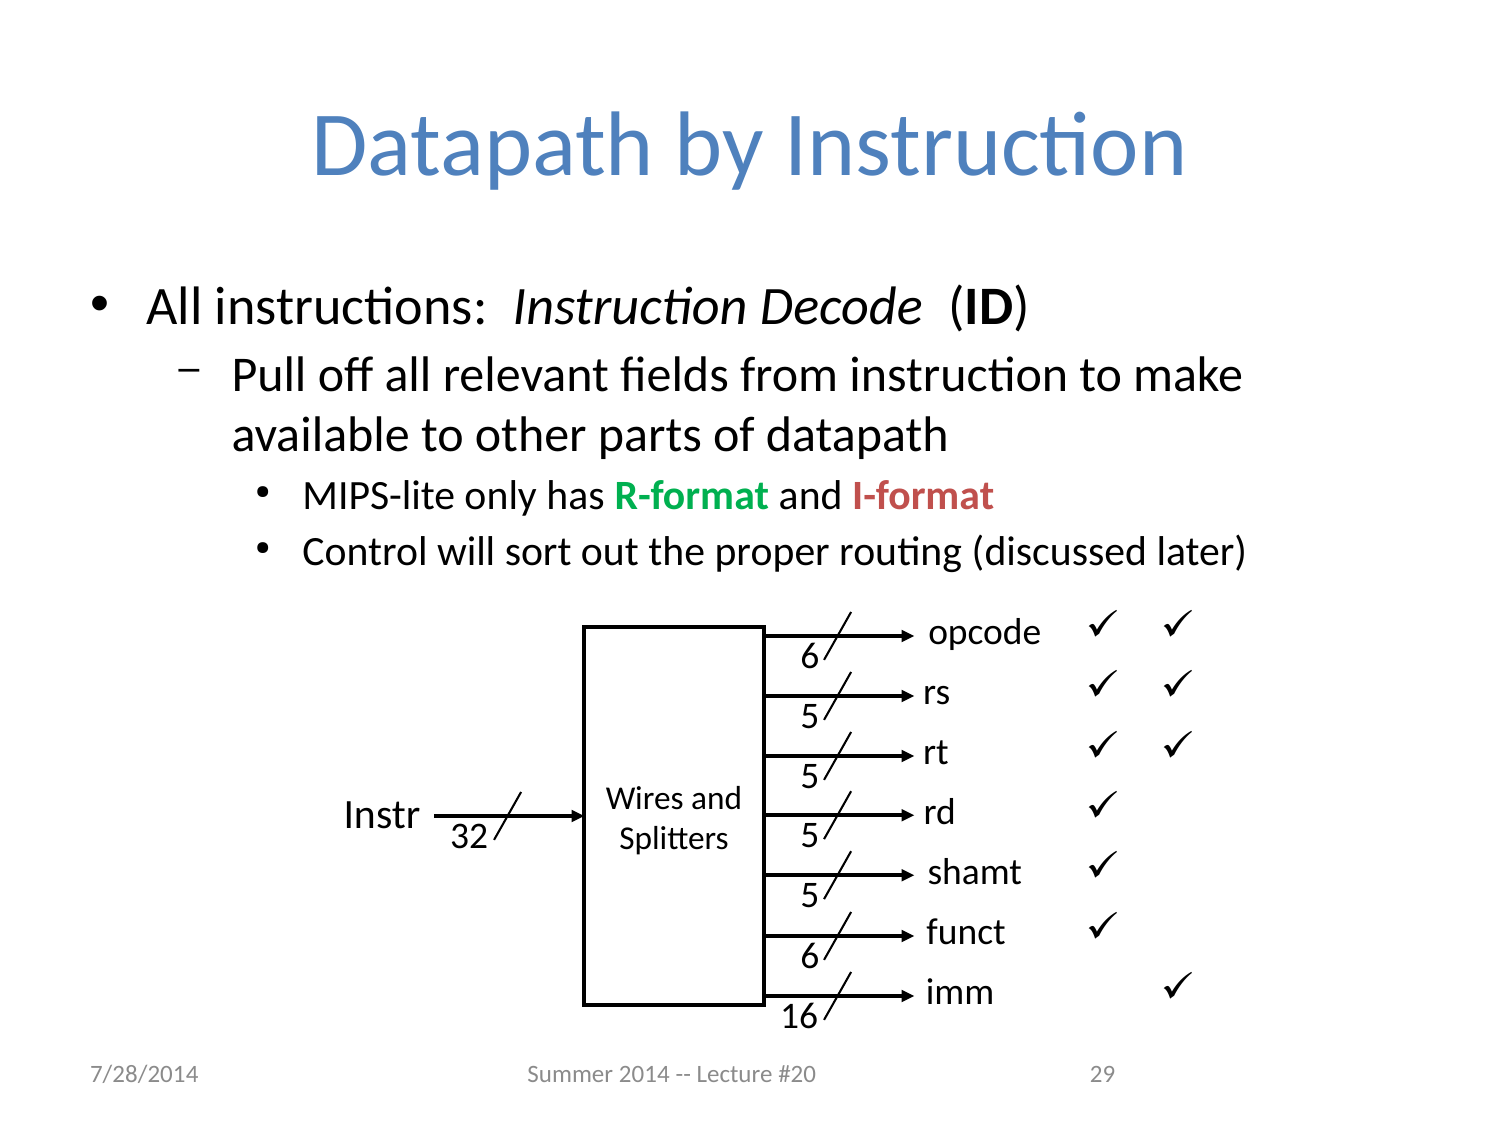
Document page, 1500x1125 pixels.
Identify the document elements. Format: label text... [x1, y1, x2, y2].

title Datapath by Instruction [75, 45, 1425, 233]
text_box rt [908, 719, 964, 779]
text_box 16 [779, 990, 819, 1036]
text_box 5 [800, 869, 820, 915]
text_box 5 [800, 690, 820, 736]
text_box shamt [912, 839, 1037, 900]
list All instructions: Instruction Decode (ID) Pull off all relevant fields from instruction to make available to other parts of datapath MIPS-lite only has R-format and I-format Control will sort out the proper routing (discussed later) [75, 262, 1425, 1073]
text_box rd [908, 779, 971, 840]
slide_number <number> [1074, 1042, 1425, 1103]
text_box Instr [328, 780, 436, 845]
text_box Wires and Splitters [584, 626, 765, 1005]
text_box 6 [800, 630, 820, 676]
text_box opcode [913, 599, 1057, 660]
text_box rs [908, 659, 966, 720]
text_box funct [911, 899, 1021, 960]
slide_number 7/28/2014 [75, 1042, 425, 1103]
text_box 5 [800, 750, 820, 796]
text_box imm [910, 959, 1010, 1020]
footer Summer 2014 -- Lecture #20 [512, 1042, 988, 1103]
text_box 5 [800, 809, 820, 855]
text_box 32 [449, 810, 489, 856]
text_box 6 [800, 930, 820, 976]
